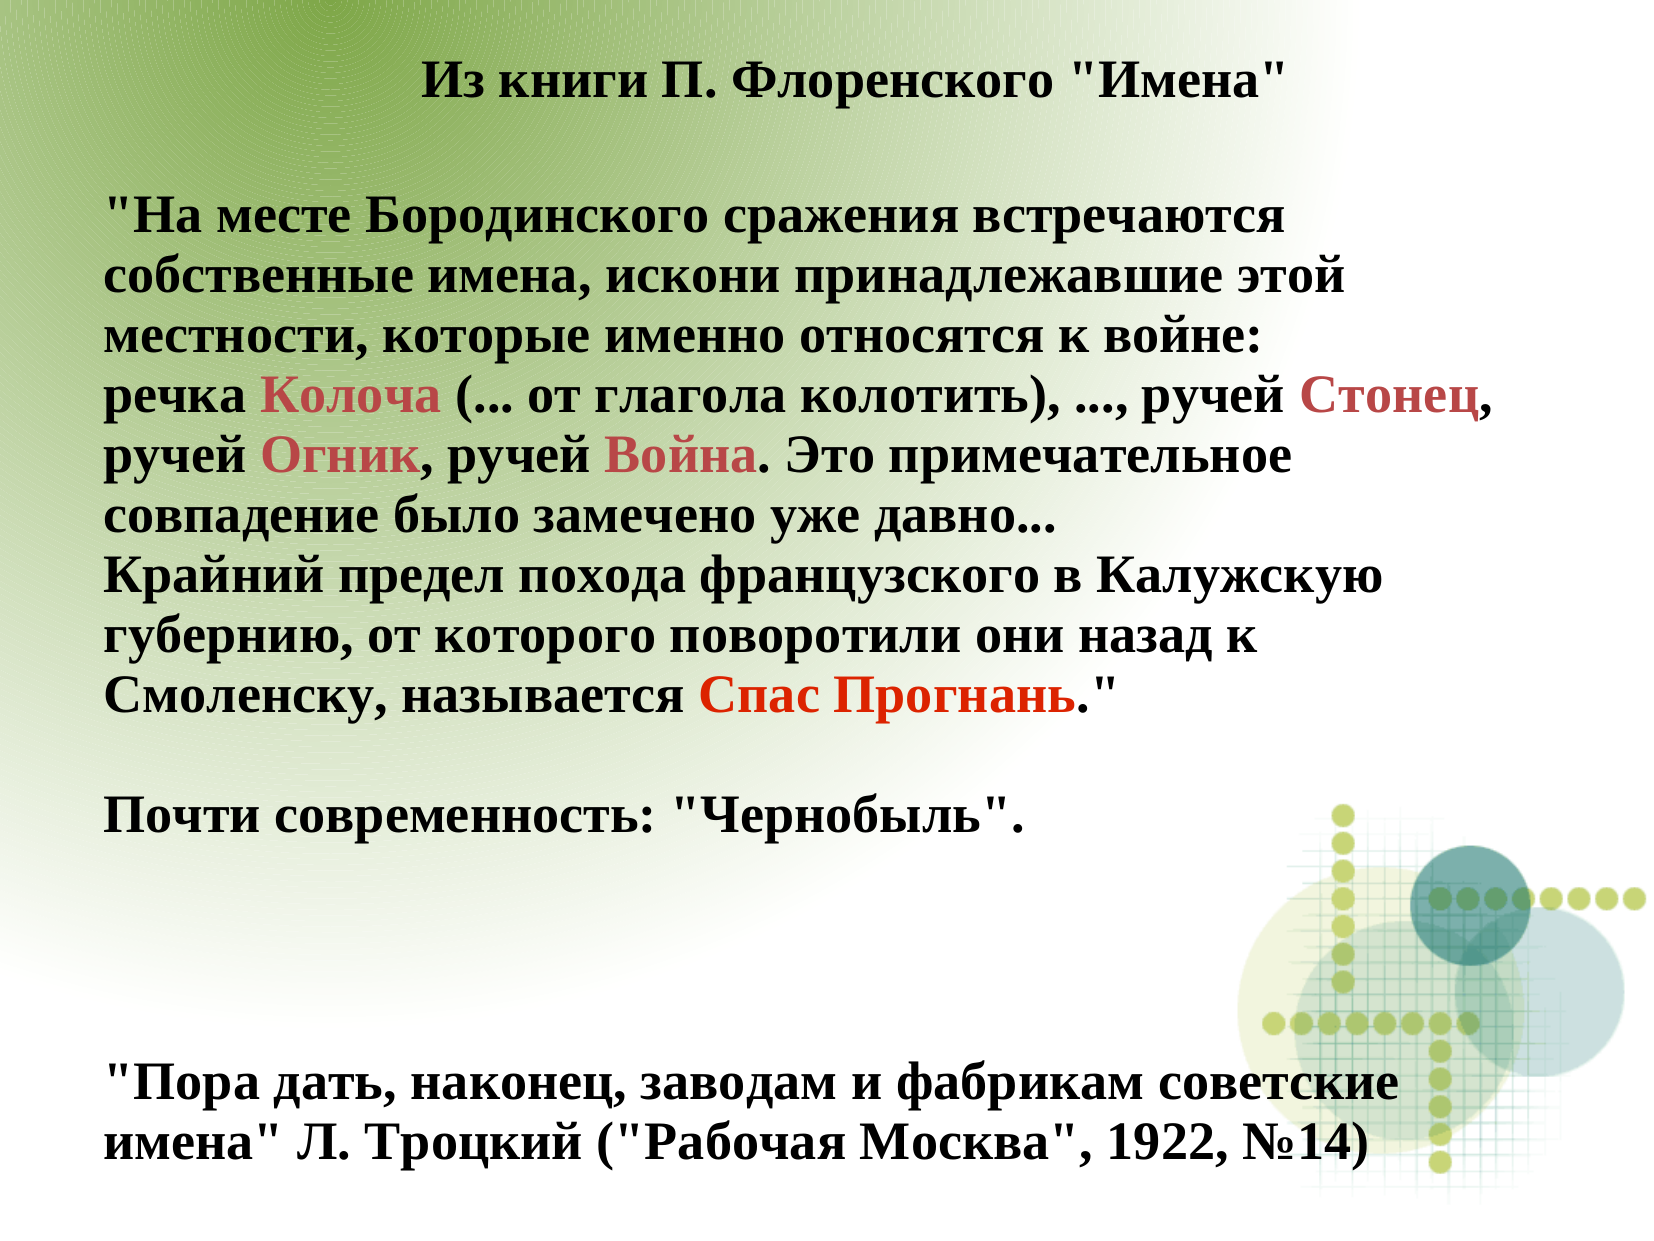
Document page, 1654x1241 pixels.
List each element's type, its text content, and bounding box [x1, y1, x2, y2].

text_box "На месте Бородинского сражения встречаются собственные имена, искони принадлежавшие этой местности, которые именно относятся к войне: речка Колоча (... от глагола колотить), ..., ручей Стонец, ручей Огник, ручей Война. Это примечательное совпадение было замечено уже давно... Крайний предел похода французского в Калужскую губернию, от которого поворотили они назад к Смоленску, называется Спас Прогнань." Почти современность: "Чернобыль". [88, 177, 1536, 949]
picture [1224, 792, 1654, 1211]
text_box Из книги П. Флоренского "Имена" [265, 42, 1447, 119]
text_box "Пора дать, наконец, заводам и фабрикам советские имена" Л. Троцкий ("Рабочая Москва", 1922, №14) [88, 1043, 1565, 1182]
